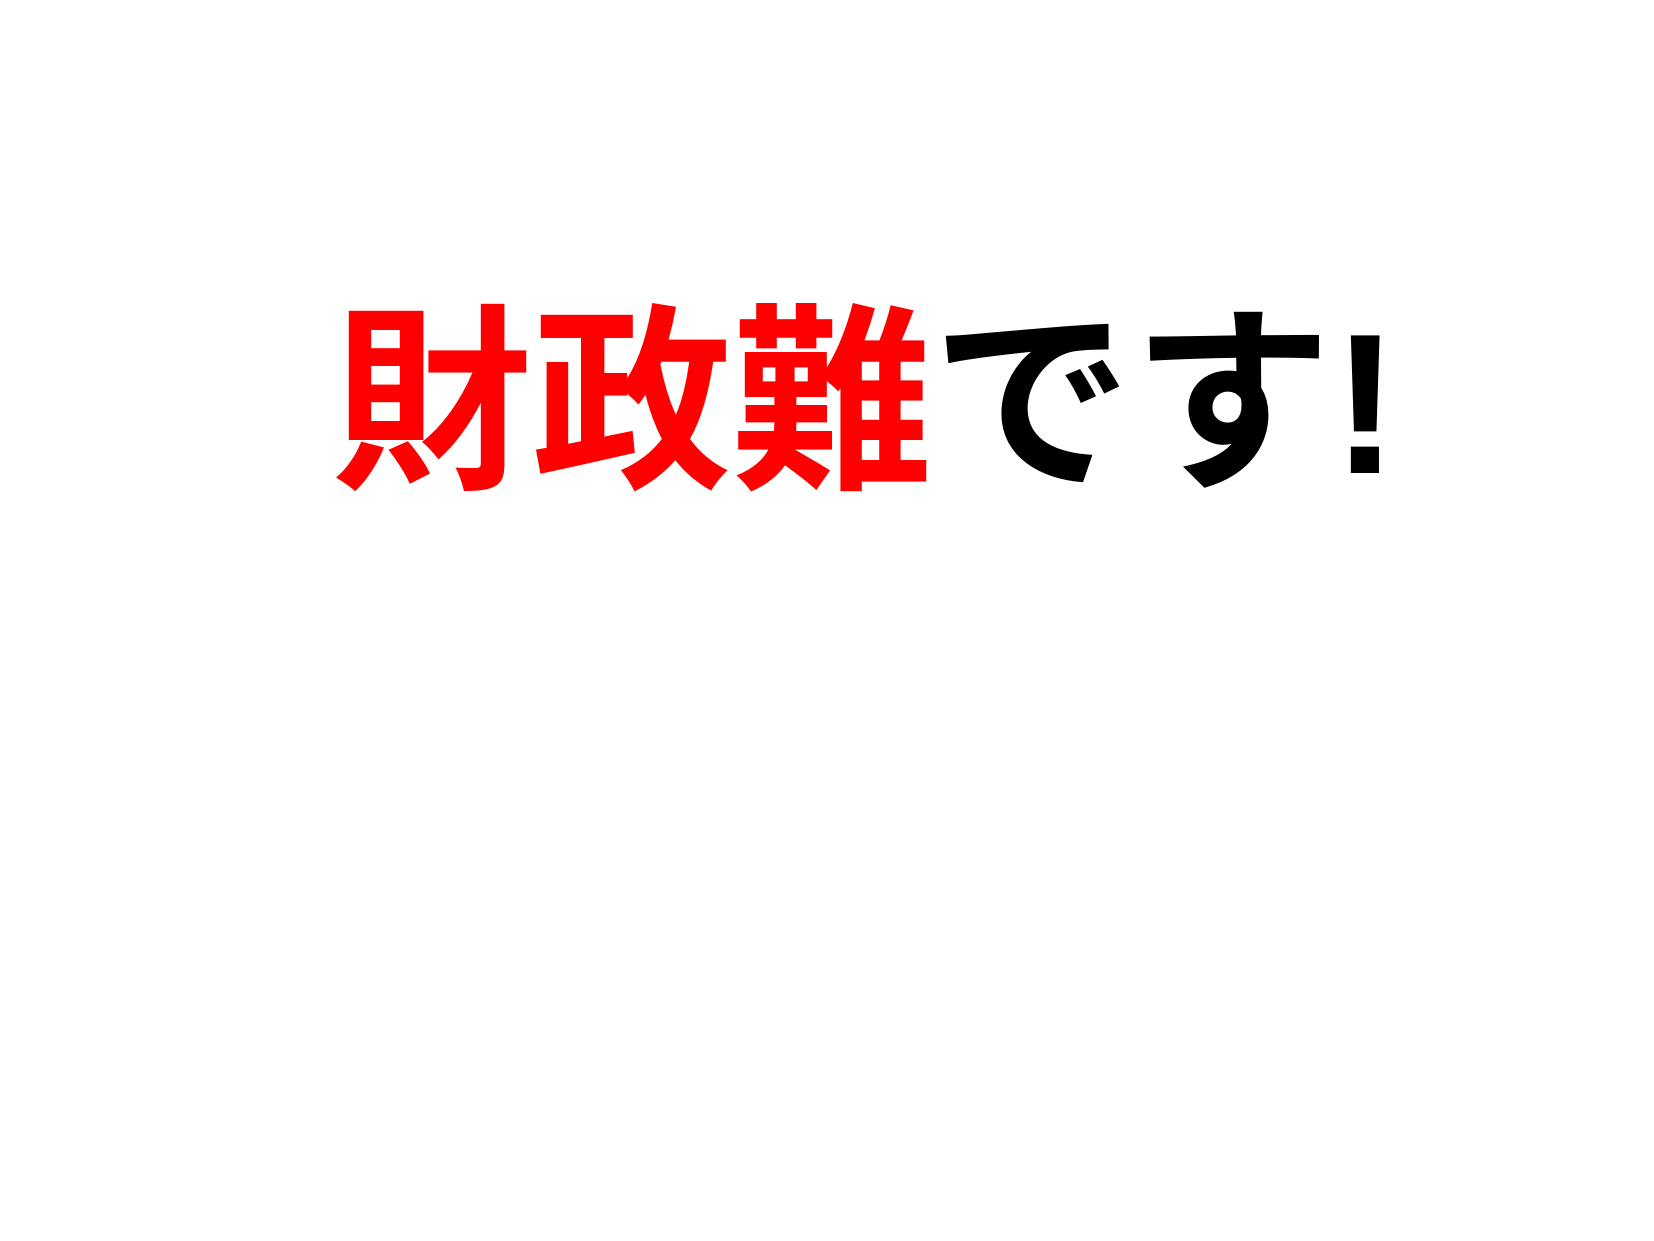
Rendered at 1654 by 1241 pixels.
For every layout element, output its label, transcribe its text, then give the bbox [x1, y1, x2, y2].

text_box 財政難です! [317, 234, 1388, 473]
